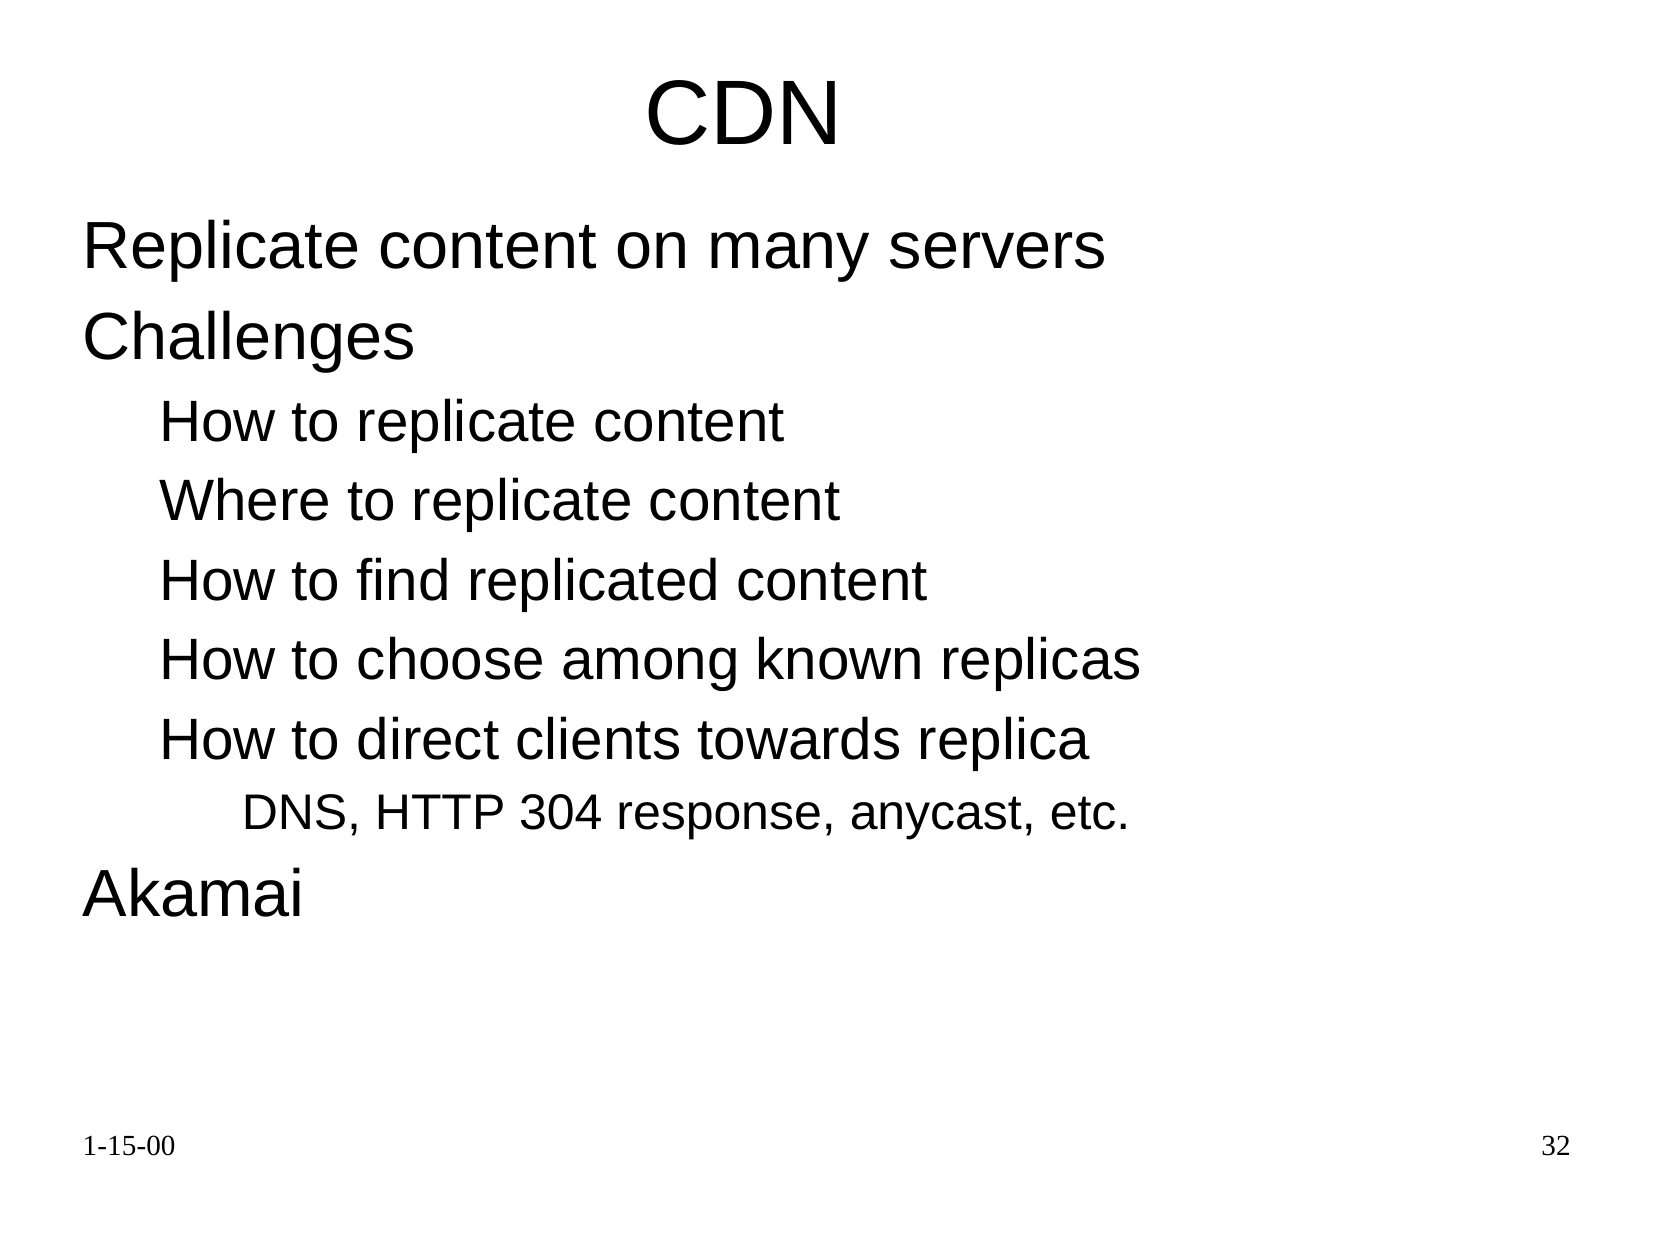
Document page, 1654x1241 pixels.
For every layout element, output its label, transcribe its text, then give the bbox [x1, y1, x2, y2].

list Replicate content on many servers Challenges How to replicate content Where to replicate content How to find replicated content How to choose among known replicas How to direct clients towards replica DNS, HTTP 304 response, anycast, etc. Akamai [49, 200, 1438, 1001]
title CDN [49, 49, 1438, 176]
